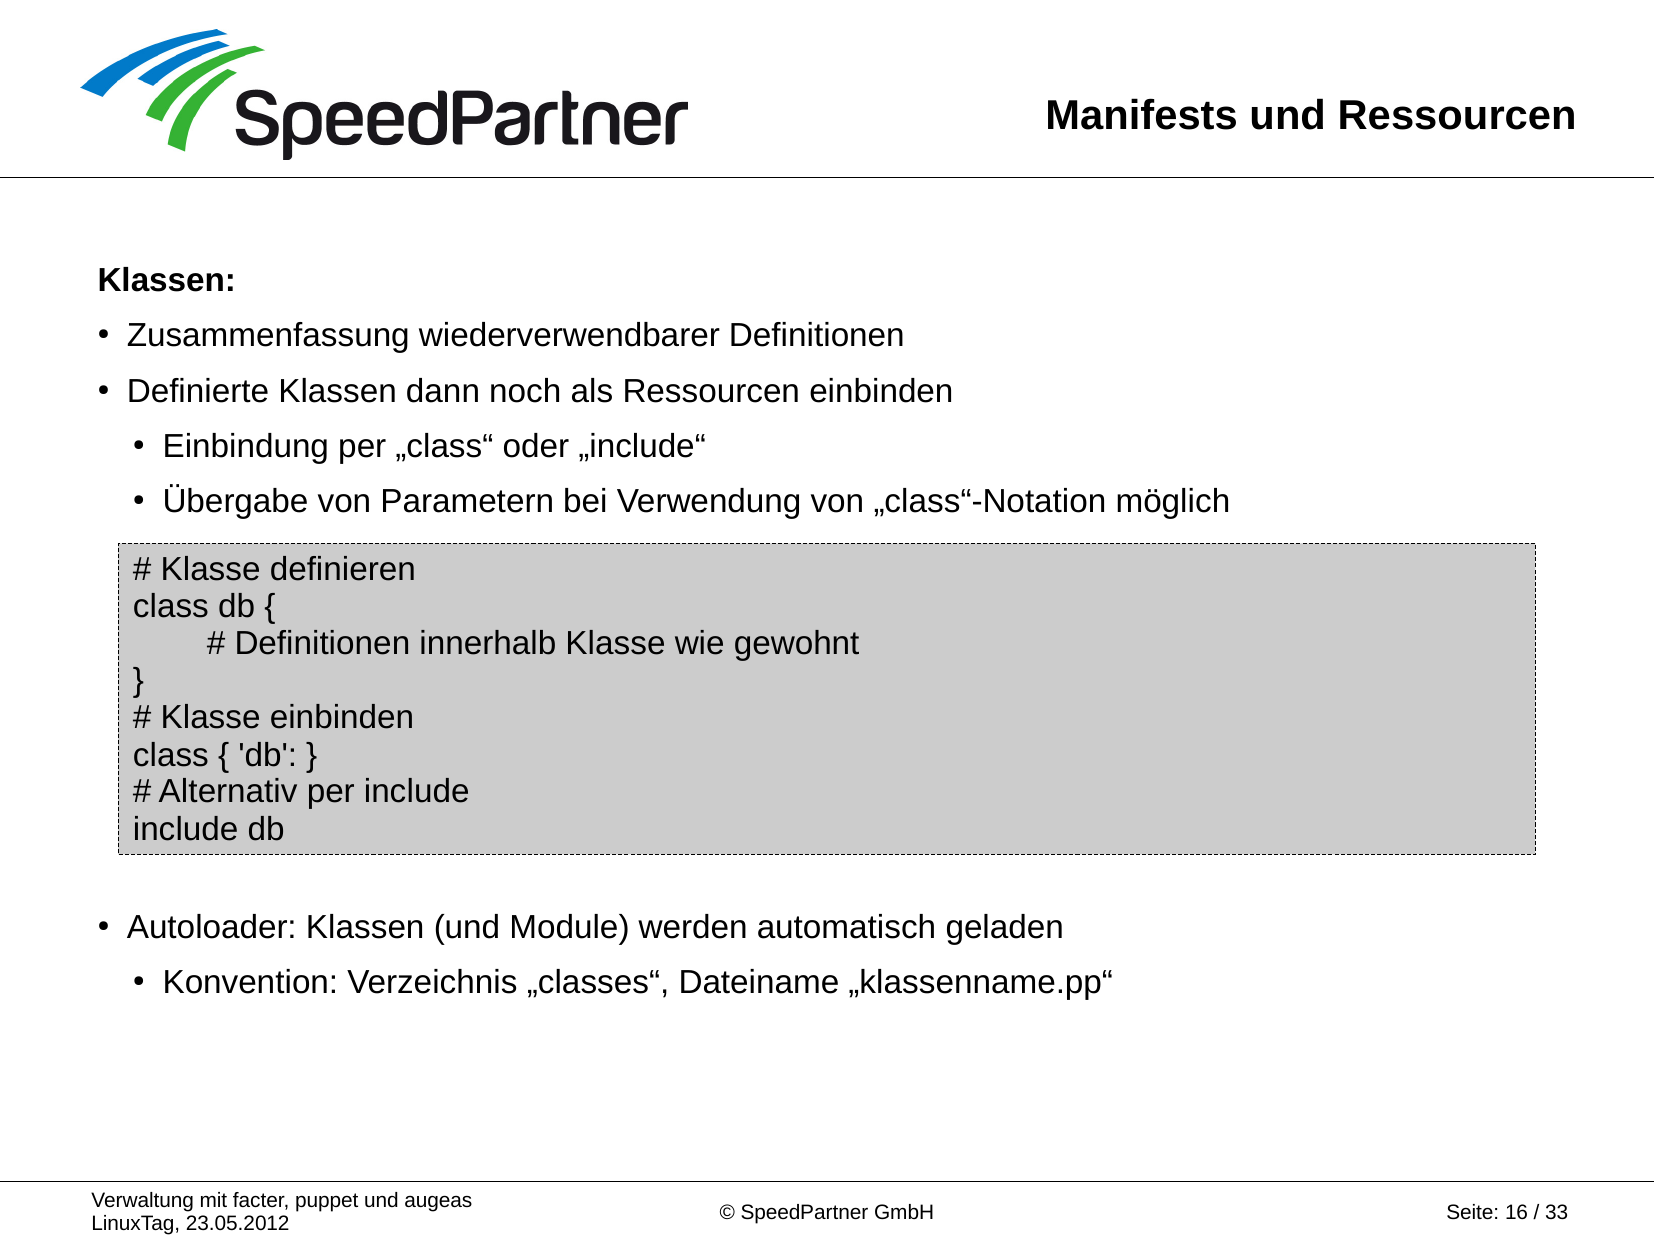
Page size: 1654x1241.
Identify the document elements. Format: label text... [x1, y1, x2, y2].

text_box Klassen: Zusammenfassung wiederverwendbarer Definitionen Definierte Klassen dann noch als Ressourcen einbinden Einbindung per „class“ oder „include“ Übergabe von Parametern bei Verwendung von „class“-Notation möglich Autoloader: Klassen (und Module) werden automatisch geladen Konvention: Verzeichnis „classes“, Dateiname „klassenname.pp“ [82, 253, 1565, 1177]
text_box # Klasse definieren class db { # Definitionen innerhalb Klasse wie gewohnt } # Klasse einbinden class { 'db': } # Alternativ per include include db [118, 543, 1536, 855]
title Manifests und Ressourcen [590, 70, 1577, 160]
picture [80, 29, 688, 160]
